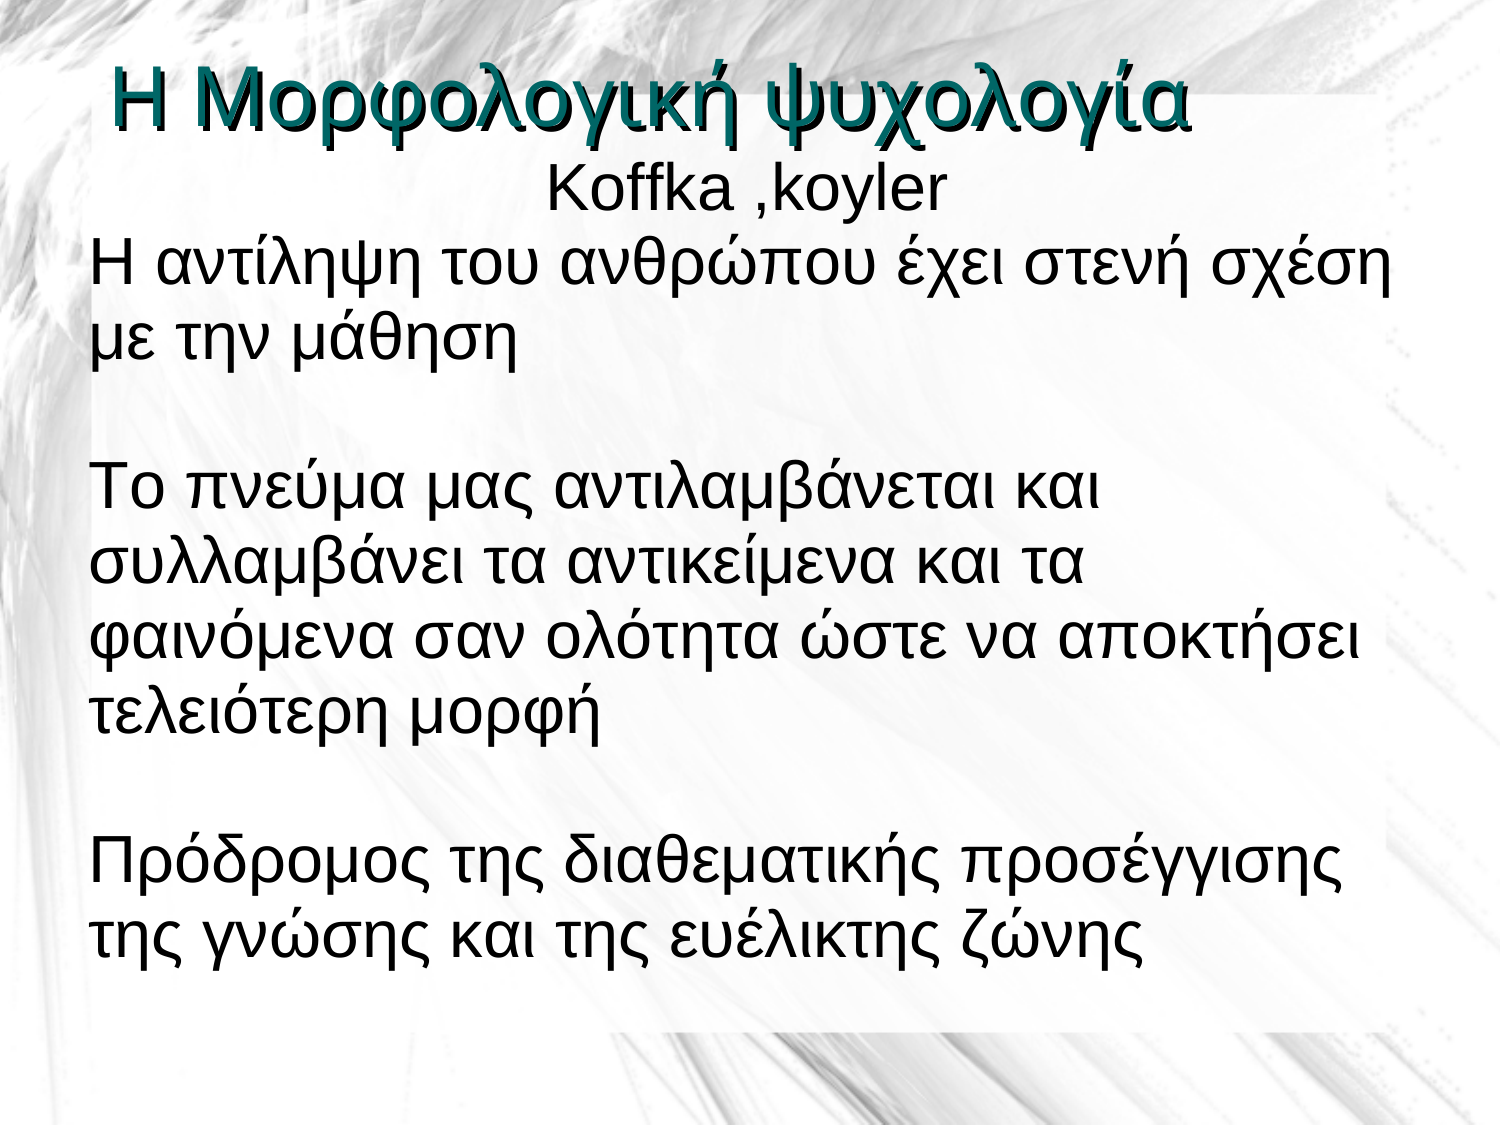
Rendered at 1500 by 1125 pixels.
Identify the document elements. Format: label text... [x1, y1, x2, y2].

subtitle Koffka ,koyler Η αντίληψη του ανθρώπου έχει στενή σχέση με την μάθηση Το πνεύμα μας αντιλαμβάνεται και συλλαμβάνει τα αντικείμενα και τα φαινόμενα σαν ολότητα ώστε να αποκτήσει τελειότερη μορφή Πρόδρομος της διαθεματικής προσέγγισης της γνώσης και της ευέλικτης ζώνης [88, 149, 1407, 972]
picture [0, 0, 1500, 1125]
title Η Μορφολογική ψυχολογία [107, 25, 1367, 149]
